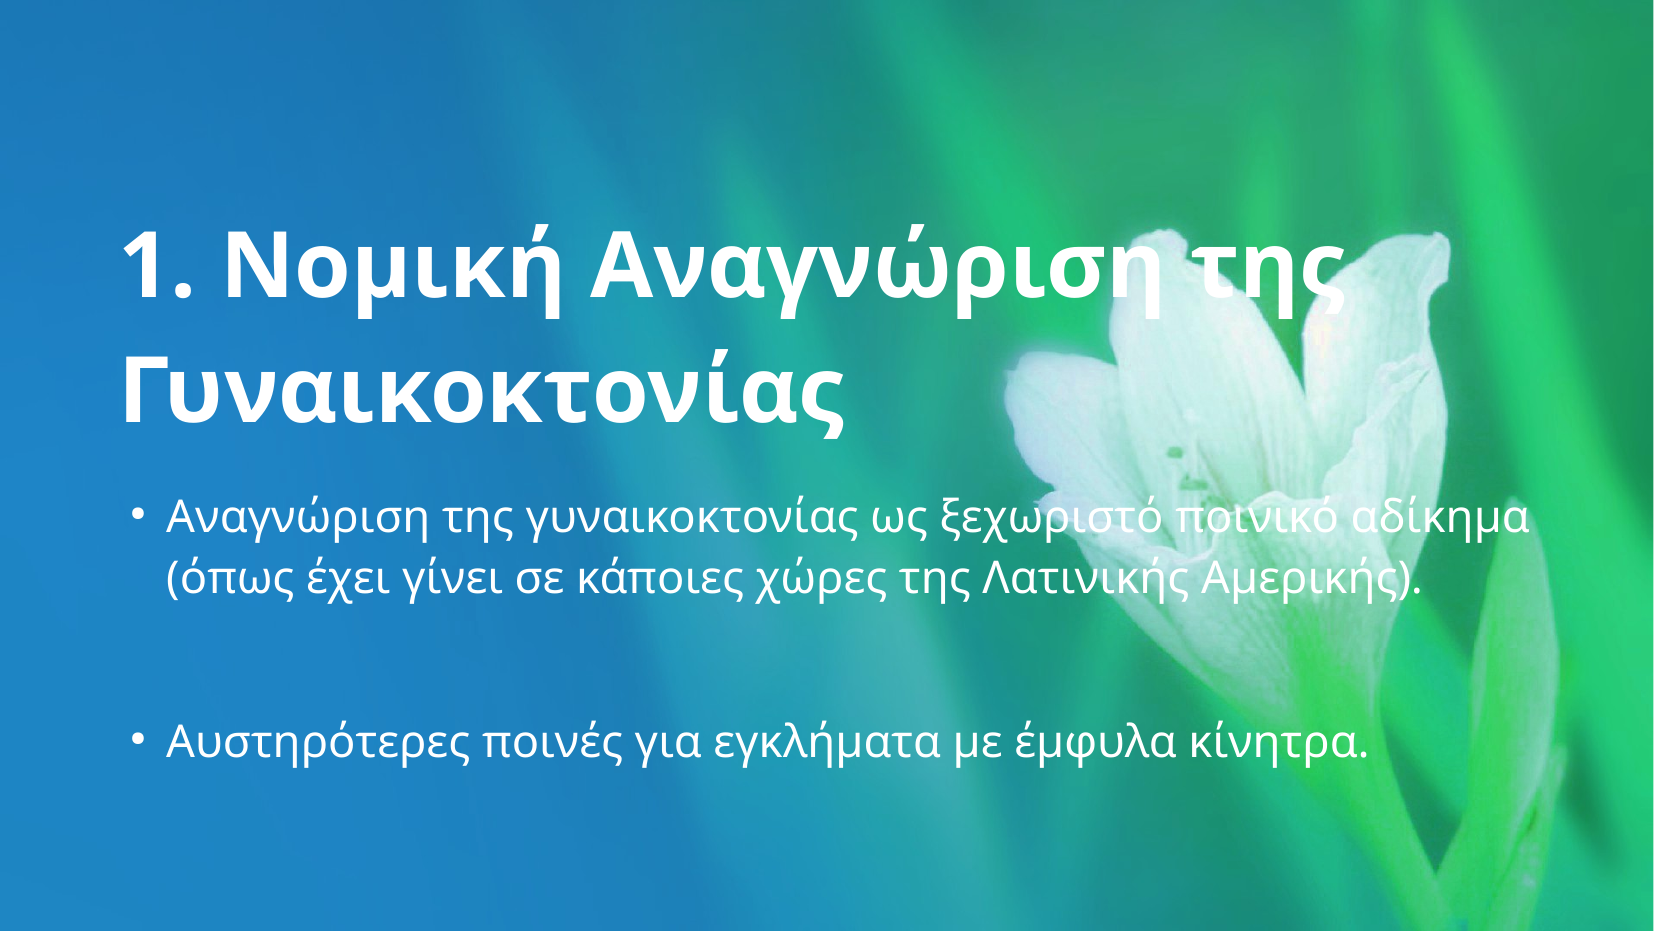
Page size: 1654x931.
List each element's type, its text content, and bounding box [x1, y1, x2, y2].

list Αναγνώριση της γυναικοκτονίας ως ξεχωριστό ποινικό αδίκημα (όπως έχει γίνει σε κάποιες χώρες της Λατινικής Αμερικής). Αυστηρότερες ποινές για εγκλήματα με έμφυλα κίνητρα. [118, 484, 1536, 839]
picture [0, 0, 1654, 931]
title 1. Νομική Αναγνώριση της Γυναικοκτονίας [118, 177, 1536, 473]
